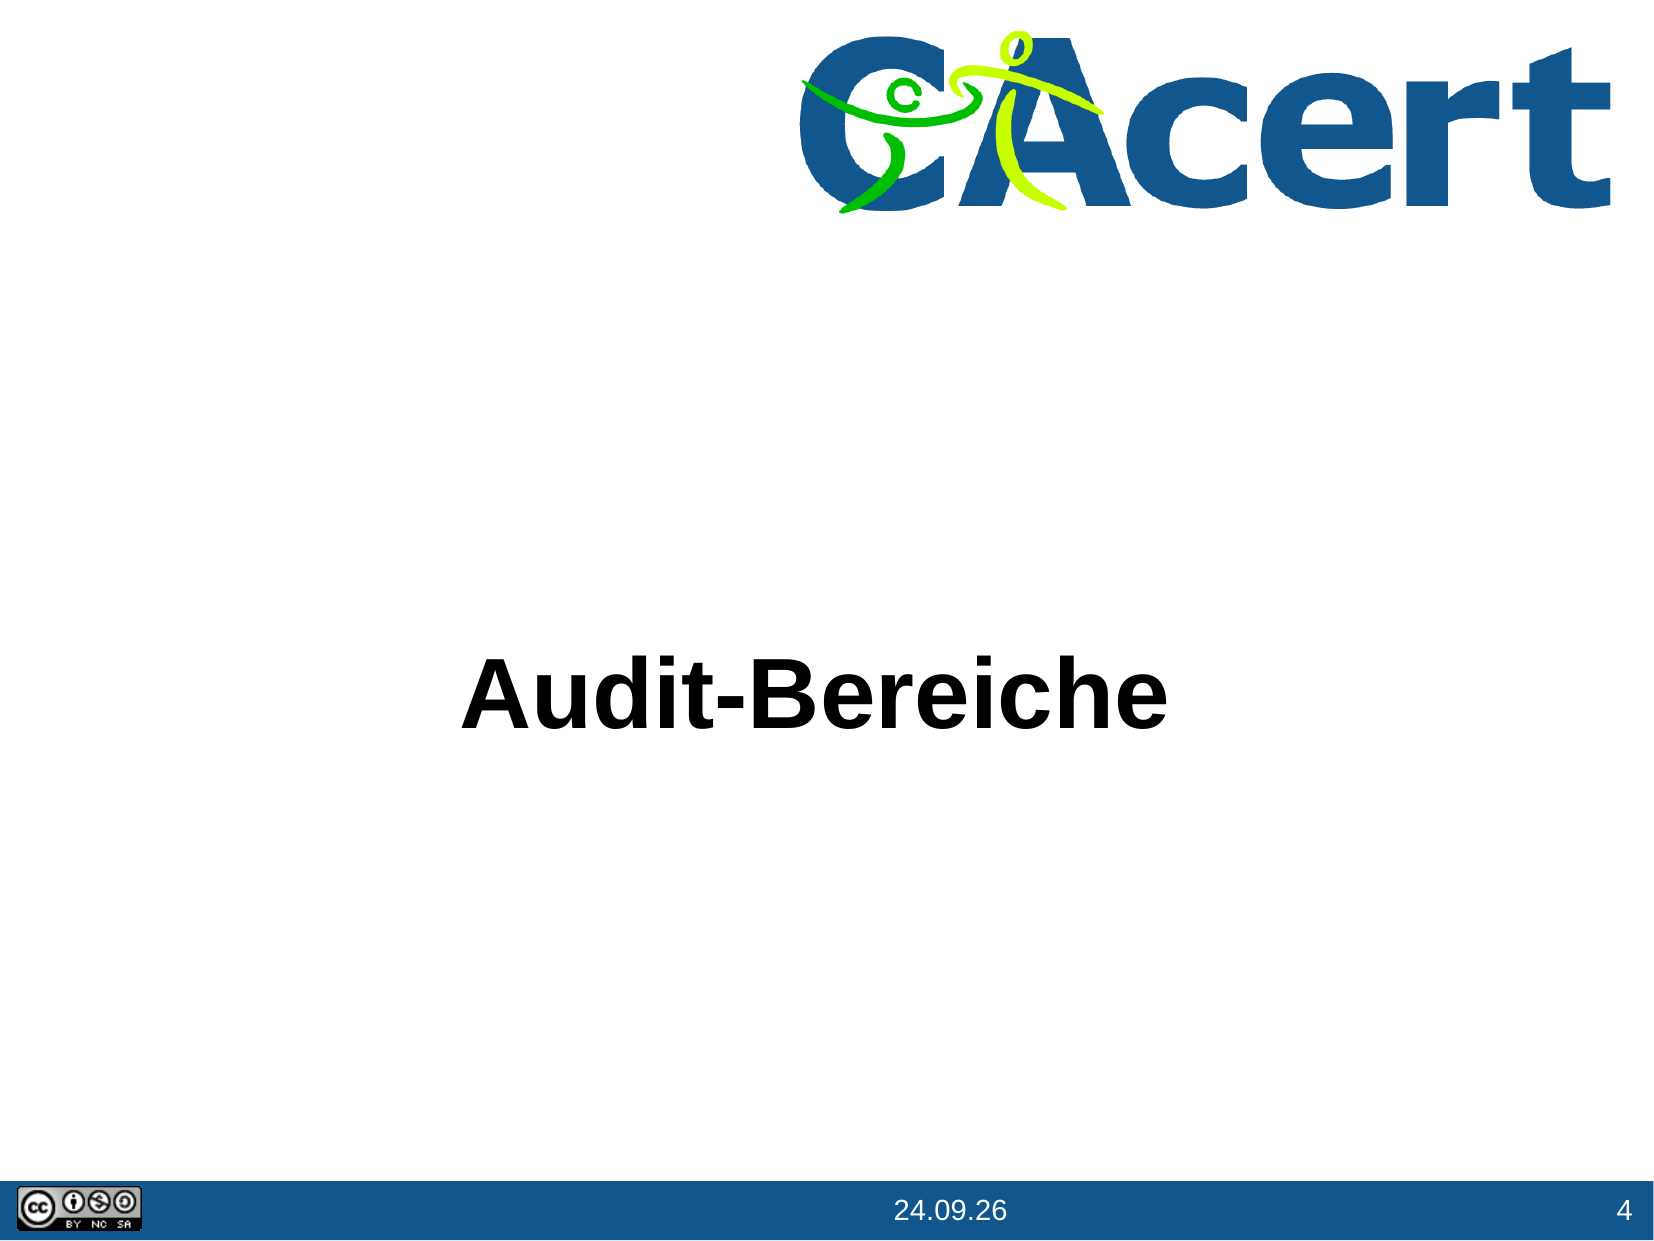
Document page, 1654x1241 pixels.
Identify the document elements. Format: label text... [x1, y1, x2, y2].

title Audit-Bereiche [70, 265, 1560, 1123]
picture [797, 27, 1613, 215]
picture [17, 1186, 142, 1231]
